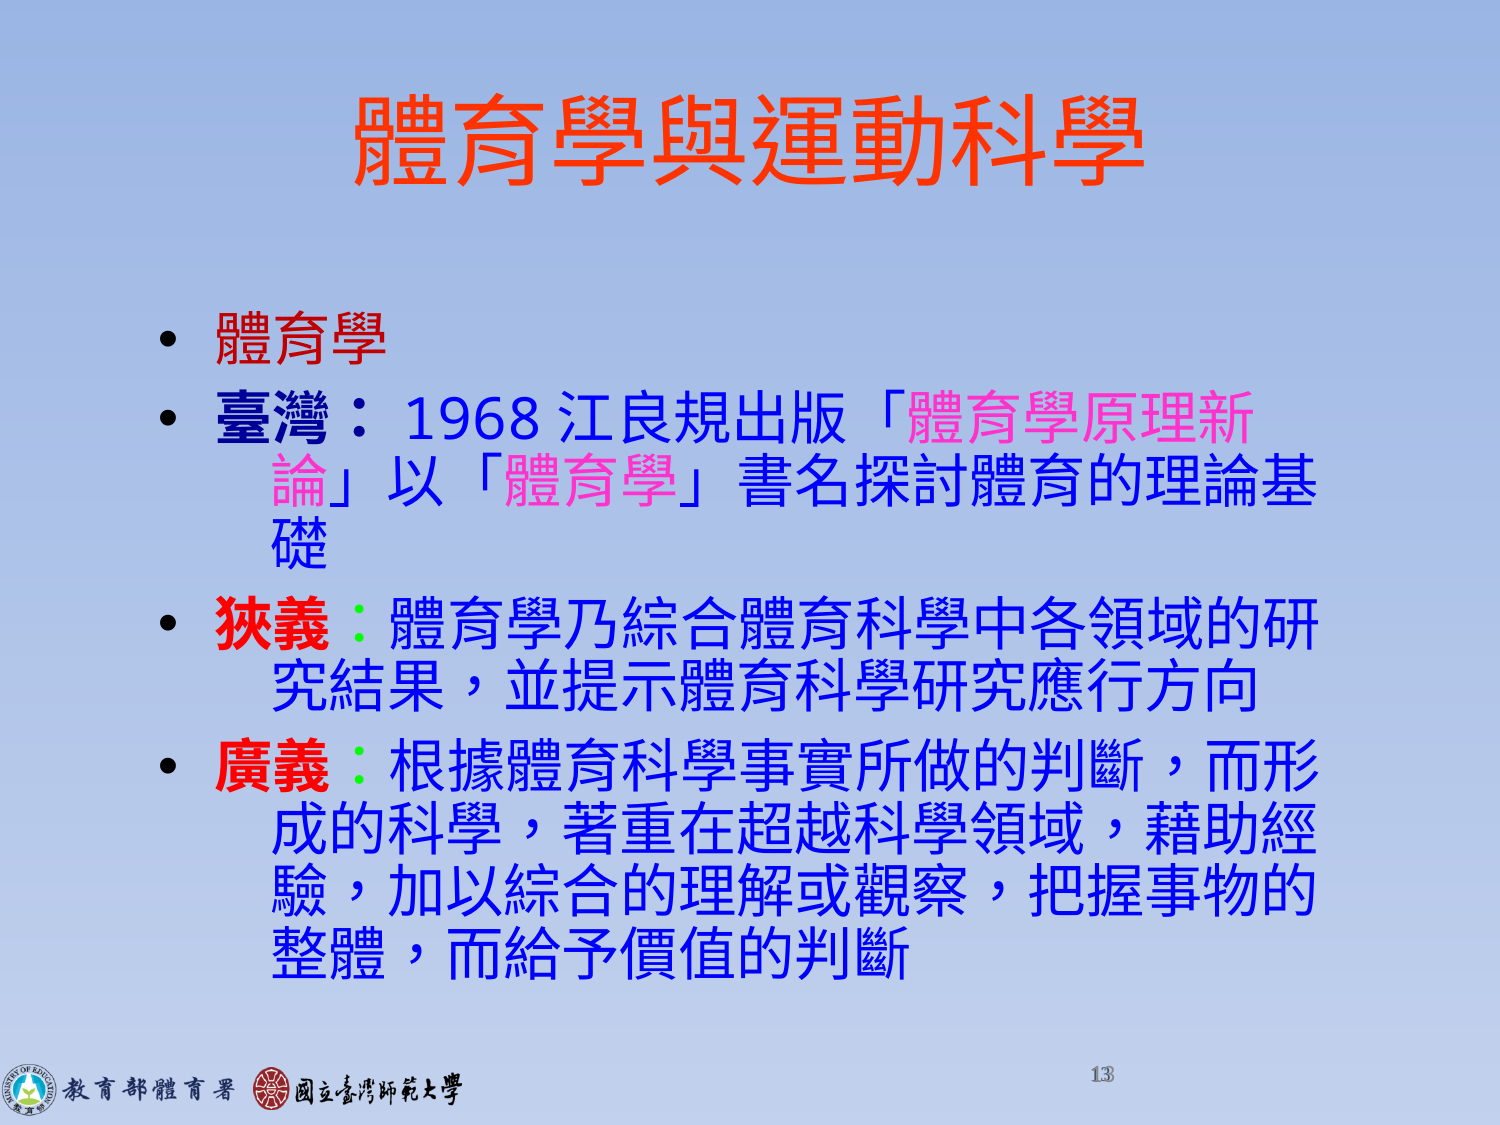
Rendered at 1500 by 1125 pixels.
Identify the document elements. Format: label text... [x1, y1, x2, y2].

title 體育學與運動科學 [75, 45, 1426, 233]
list 體育學 臺灣：1968江良規出版「體育學原理新論」以「體育學」書名探討體育的理論基礎 狹義：體育學乃綜合體育科學中各領域的研究結果，並提示體育科學研究應行方向 廣義：根據體育科學事實所做的判斷，而形成的科學，著重在超越科學領域，藉助經驗，加以綜合的理解或觀察，把握事物的整體，而給予價值的判斷 [142, 302, 1359, 1005]
text_box [1074, 1042, 1426, 1103]
